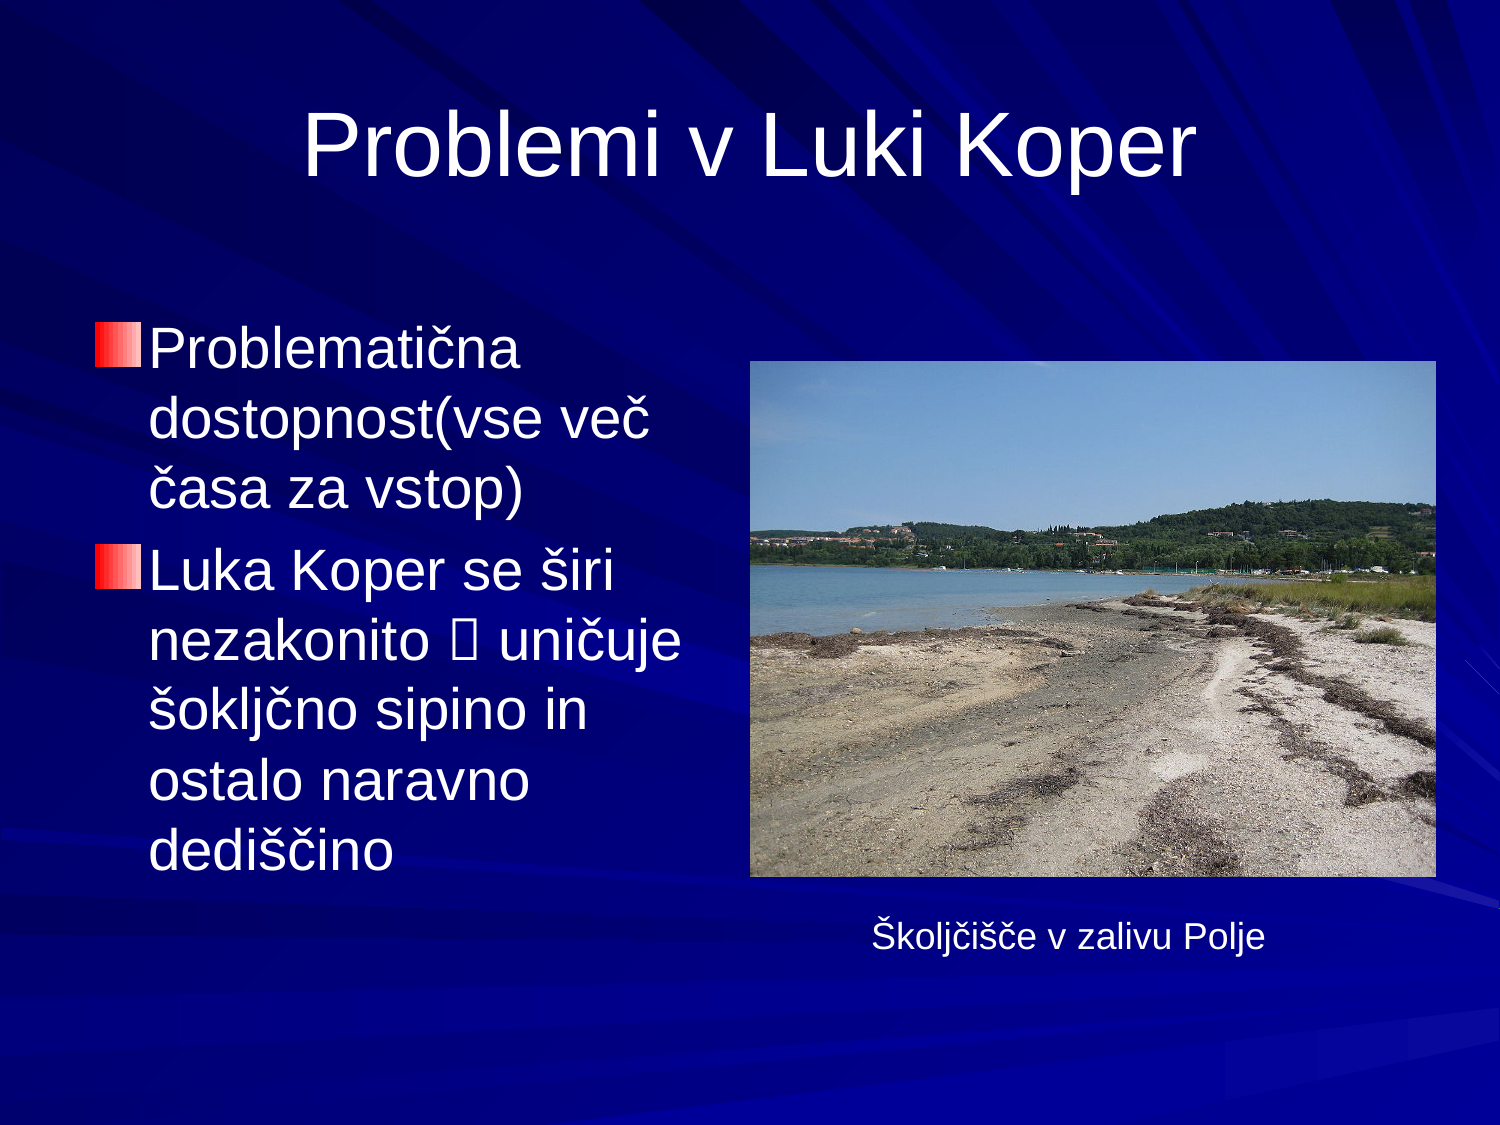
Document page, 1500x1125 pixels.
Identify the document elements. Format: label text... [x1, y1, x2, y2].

title Problemi v Luki Koper [75, 45, 1425, 234]
list Problematična dostopnost(vse več časa za vstop) Luka Koper se širi nezakonito  uničuje šokljčno sipino in ostalo naravno dediščino [76, 302, 740, 1046]
text_box Školjčišče v zalivu Polje [856, 904, 1412, 965]
picture [750, 361, 1436, 877]
